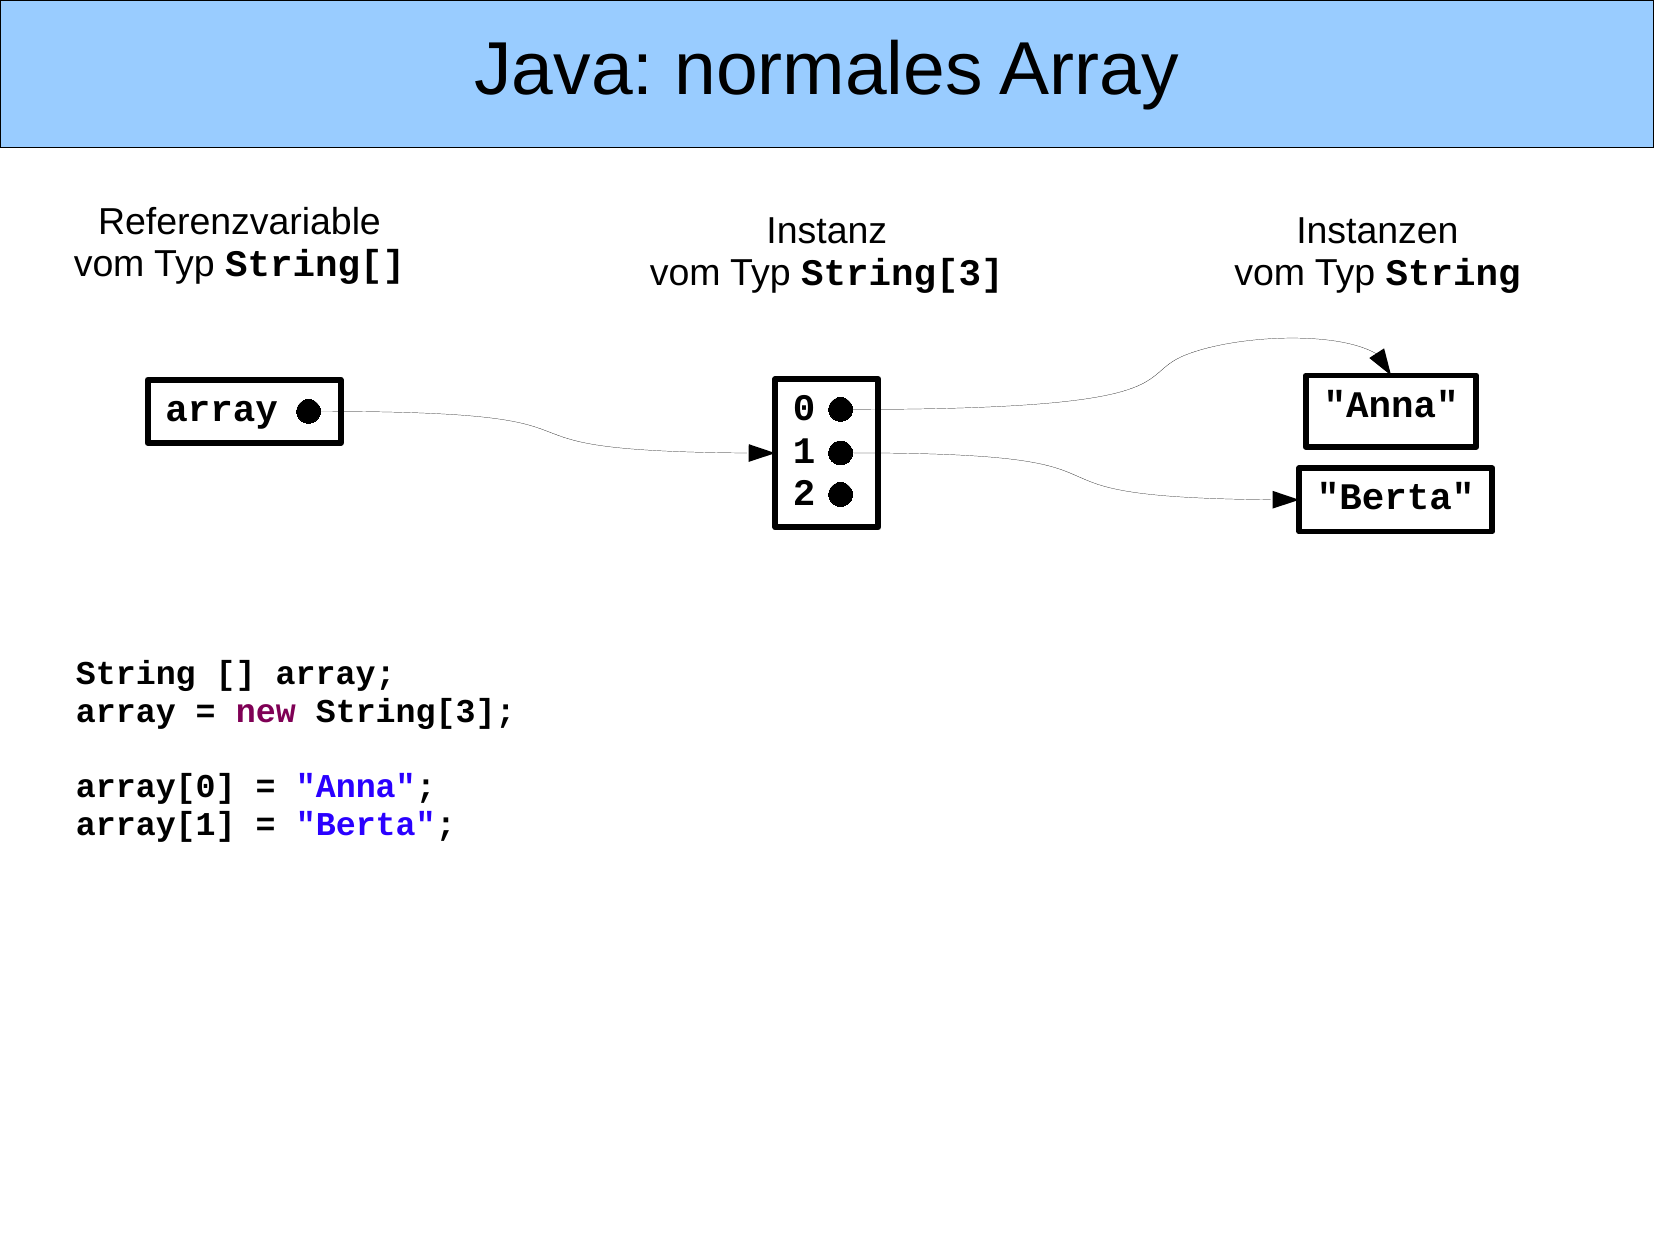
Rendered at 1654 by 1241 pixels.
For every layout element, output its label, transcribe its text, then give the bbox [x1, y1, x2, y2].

text_box Referenzvariable vom Typ String[] [59, 193, 420, 296]
text_box Instanz vom Typ String[3] [635, 202, 1019, 305]
text_box array [147, 379, 341, 443]
text_box "Berta" [1299, 468, 1493, 532]
text_box Instanzen vom Typ String [1219, 202, 1536, 305]
text_box [828, 482, 853, 507]
text_box "Anna" [1305, 375, 1477, 447]
text_box [296, 399, 321, 424]
text_box [828, 441, 853, 465]
text_box String [] array; array = new String[3]; array[0] = "Anna"; array[1] = "Berta"; [61, 649, 531, 890]
text_box 0 1 2 [775, 379, 879, 528]
text_box [0, 0, 1654, 148]
text_box [828, 397, 853, 422]
text_box Java: normales Array [459, 19, 1194, 119]
